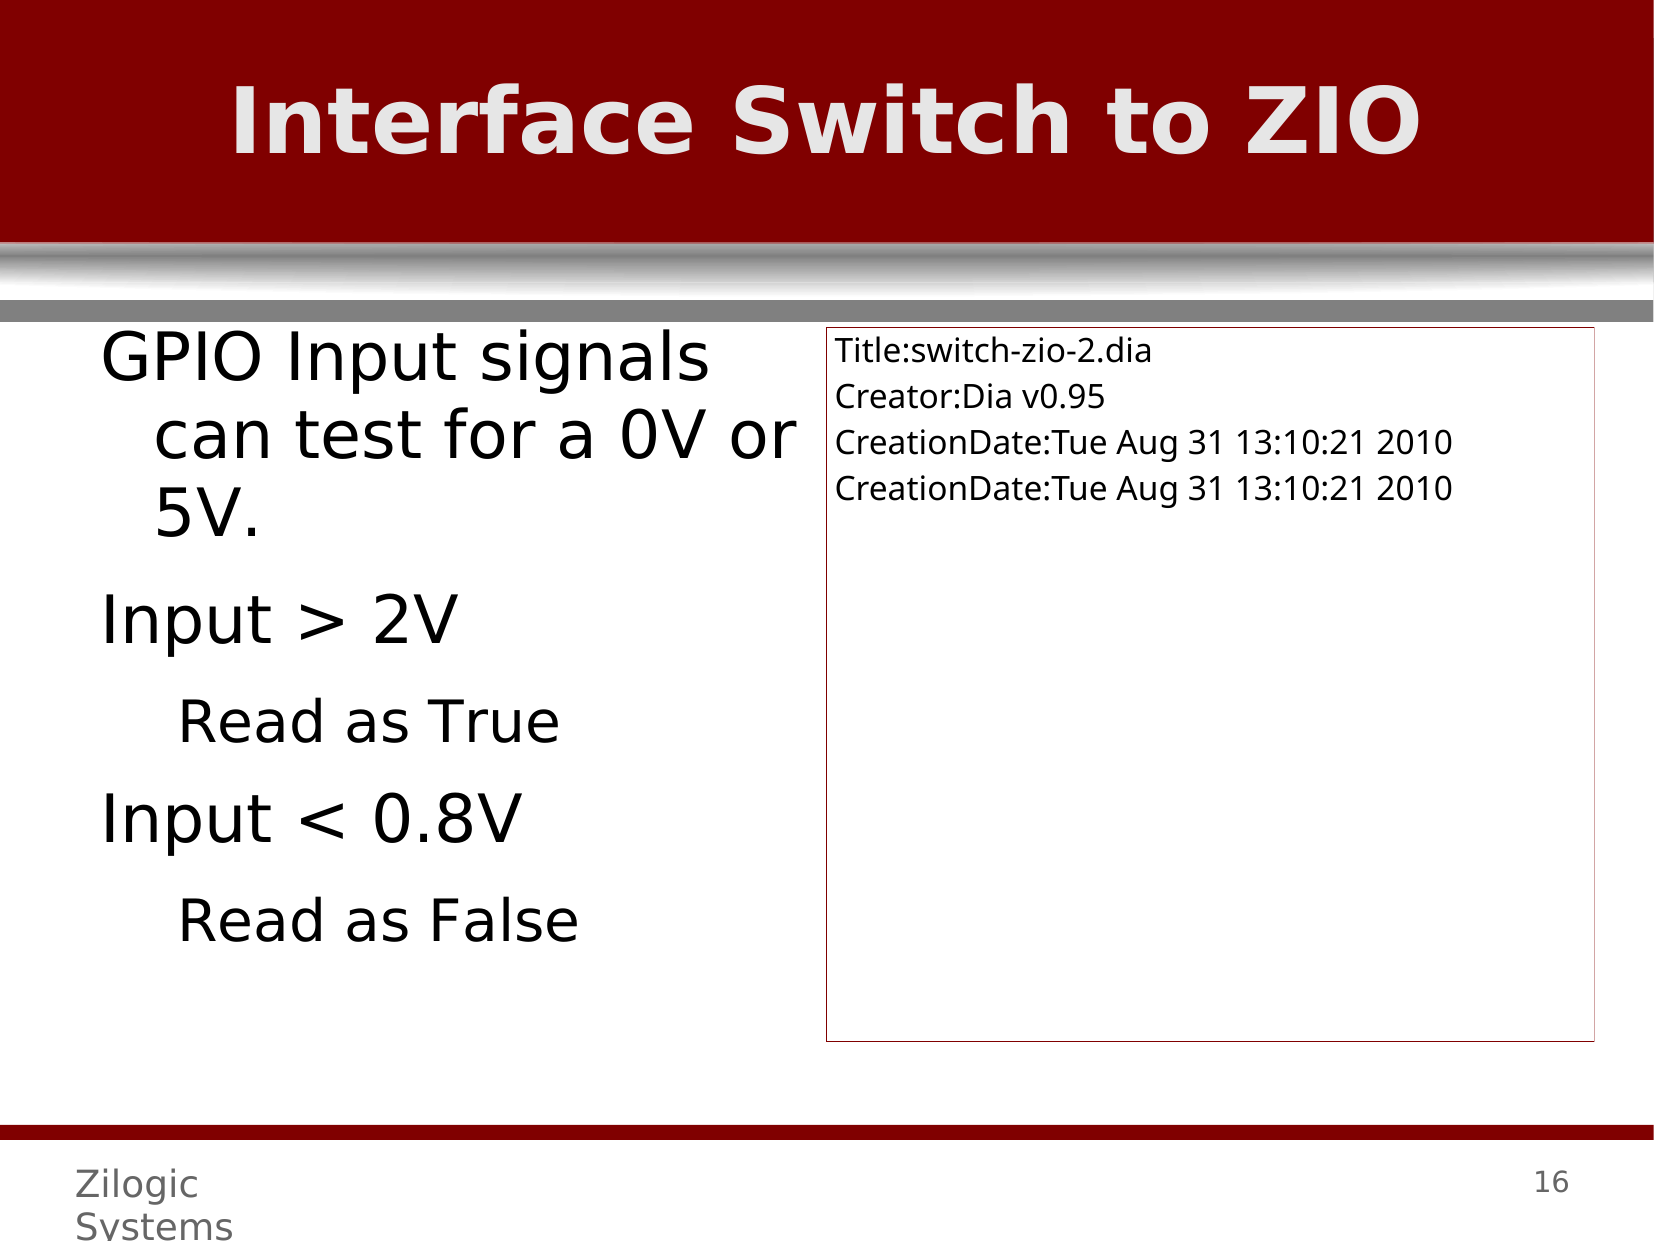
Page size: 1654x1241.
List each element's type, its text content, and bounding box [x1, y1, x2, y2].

list GPIO Input signals can test for a 0V or 5V. Input > 2V Read as True Input < 0.8V Read as False [82, 318, 827, 1094]
title Interface Switch to ZIO [82, 26, 1571, 218]
picture [823, 324, 1595, 1042]
